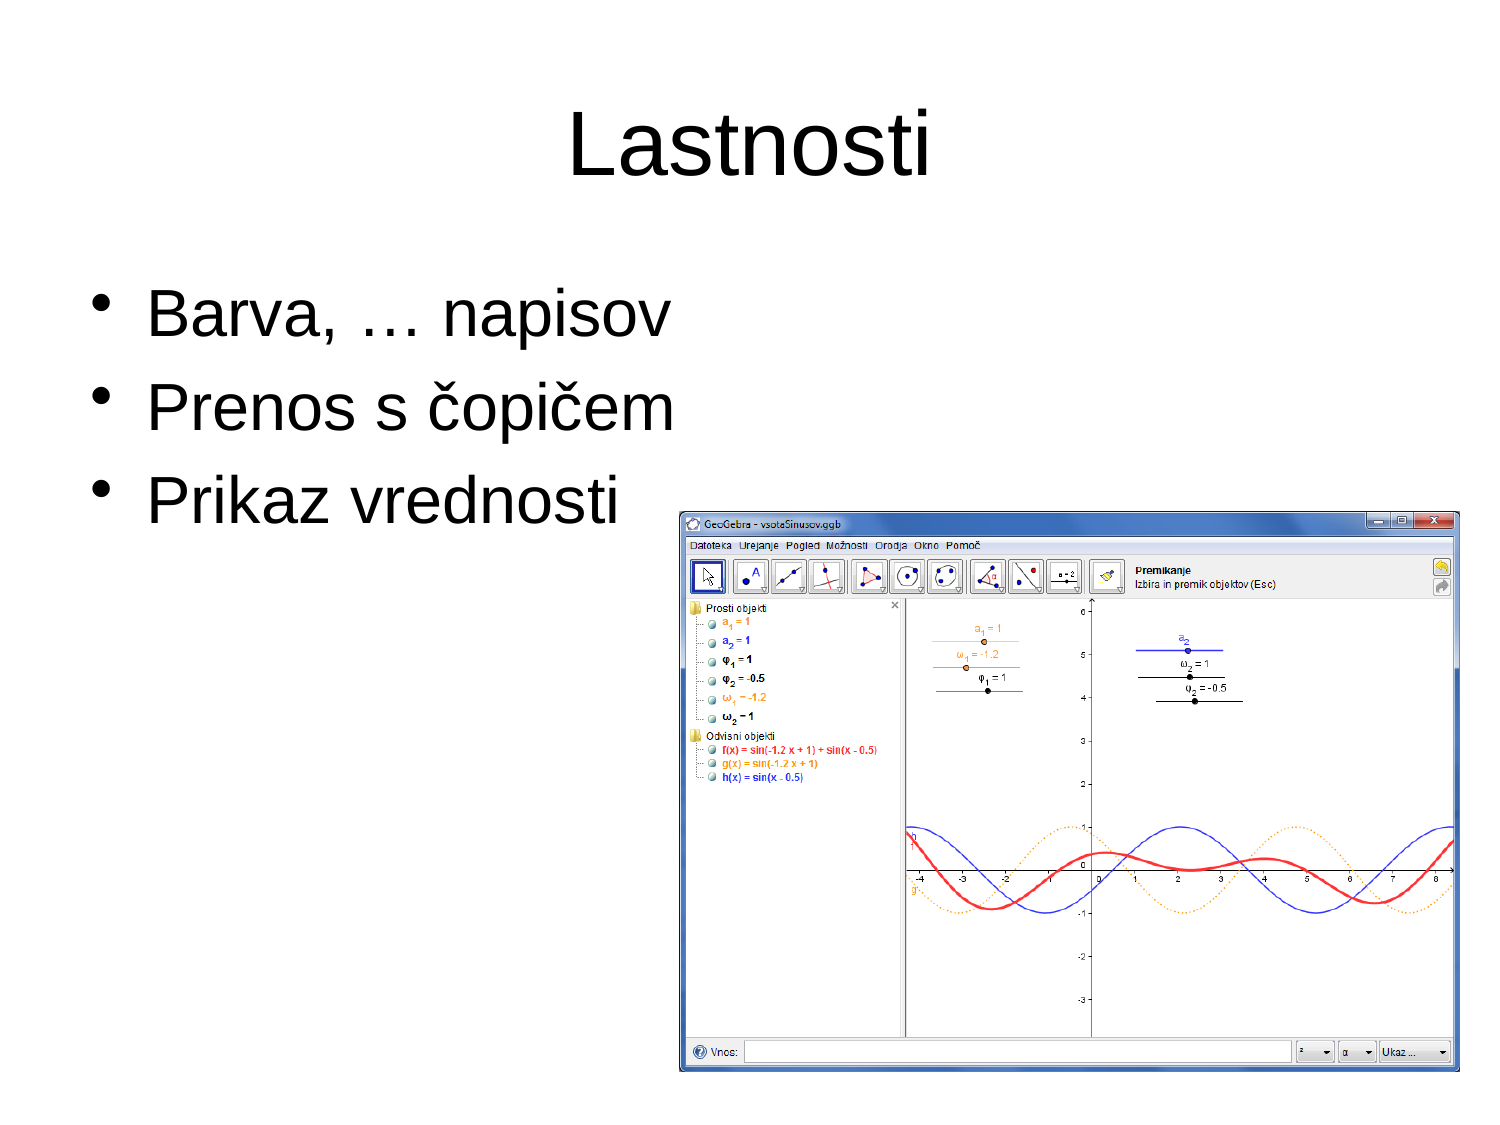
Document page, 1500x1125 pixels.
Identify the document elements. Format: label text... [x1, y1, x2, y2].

list Barva, … napisov Prenos s čopičem Prikaz vrednosti [75, 262, 1425, 1005]
title Lastnosti [75, 45, 1425, 233]
picture [679, 511, 1460, 1072]
